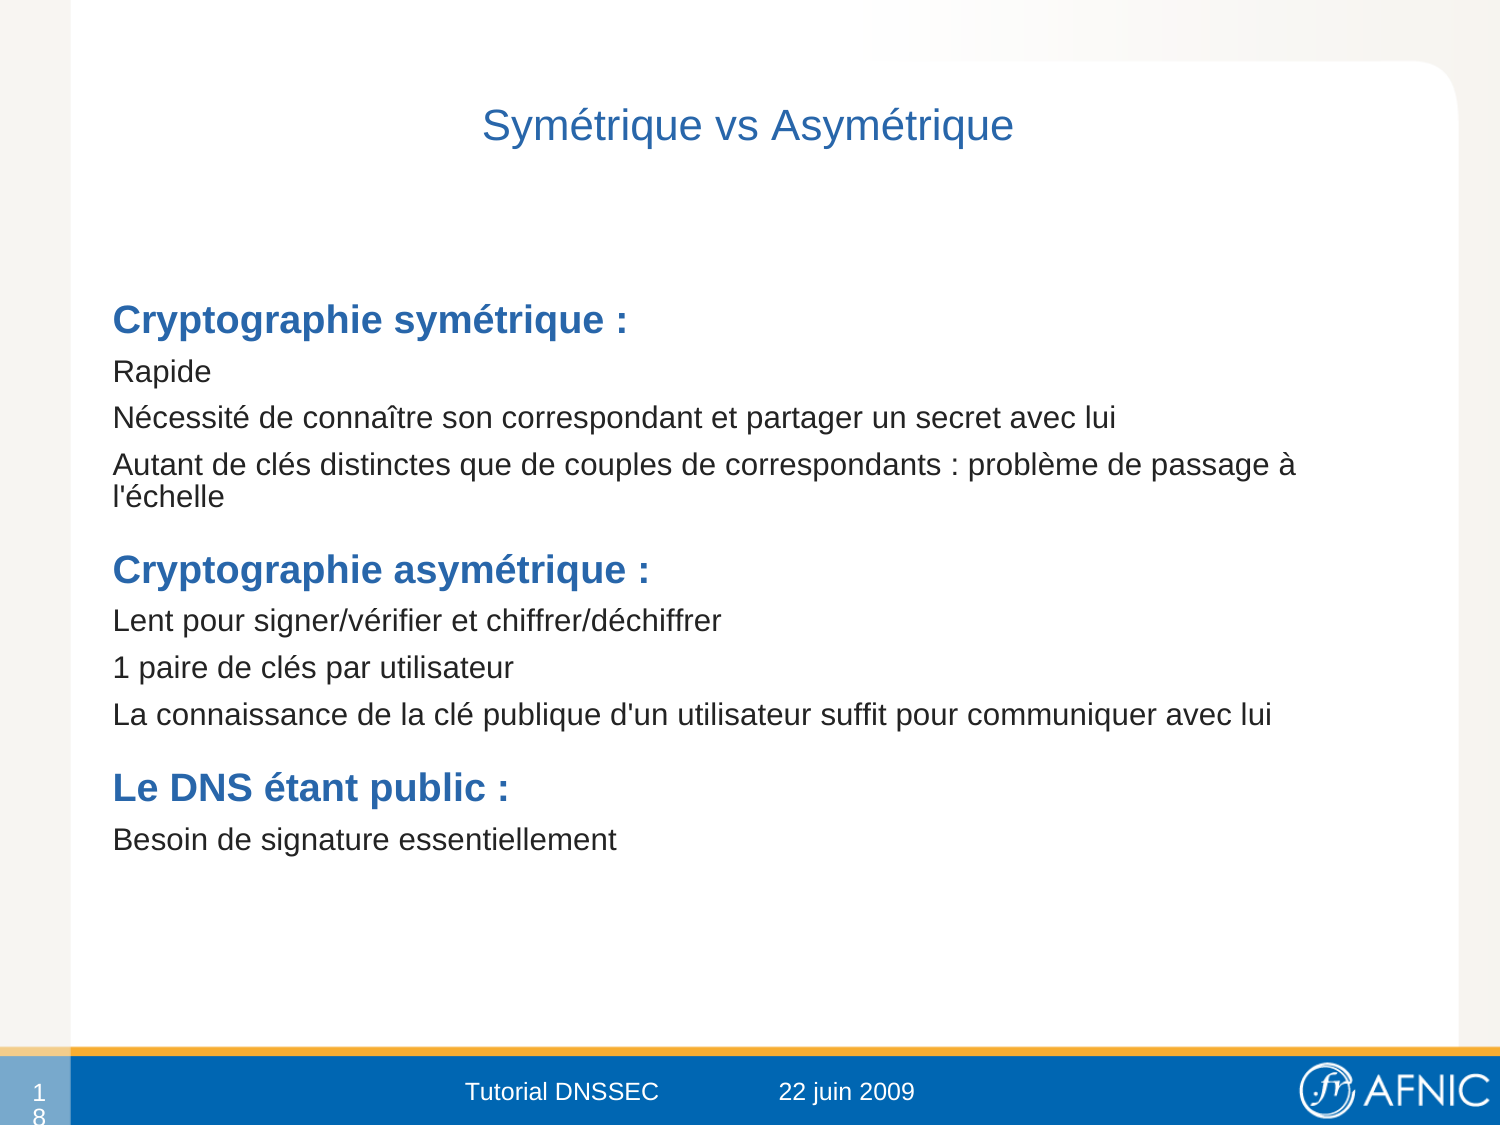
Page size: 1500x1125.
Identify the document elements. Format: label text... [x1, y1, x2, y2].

picture [0, 0, 1500, 1125]
title Symétrique vs Asymétrique [108, 39, 1389, 206]
picture [35, 1118, 42, 1125]
list Cryptographie symétrique : Rapide Nécessité de connaître son correspondant et partager un secret avec lui Autant de clés distinctes que de couples de correspondants : problème de passage à l'échelle Cryptographie asymétrique : Lent pour signer/vérifier et chiffrer/déchiffrer 1 paire de clés par utilisateur La connaissance de la clé publique d'un utilisateur suffit pour communiquer avec lui Le DNS étant public : Besoin de signature essentiellement [112, 290, 1394, 1006]
